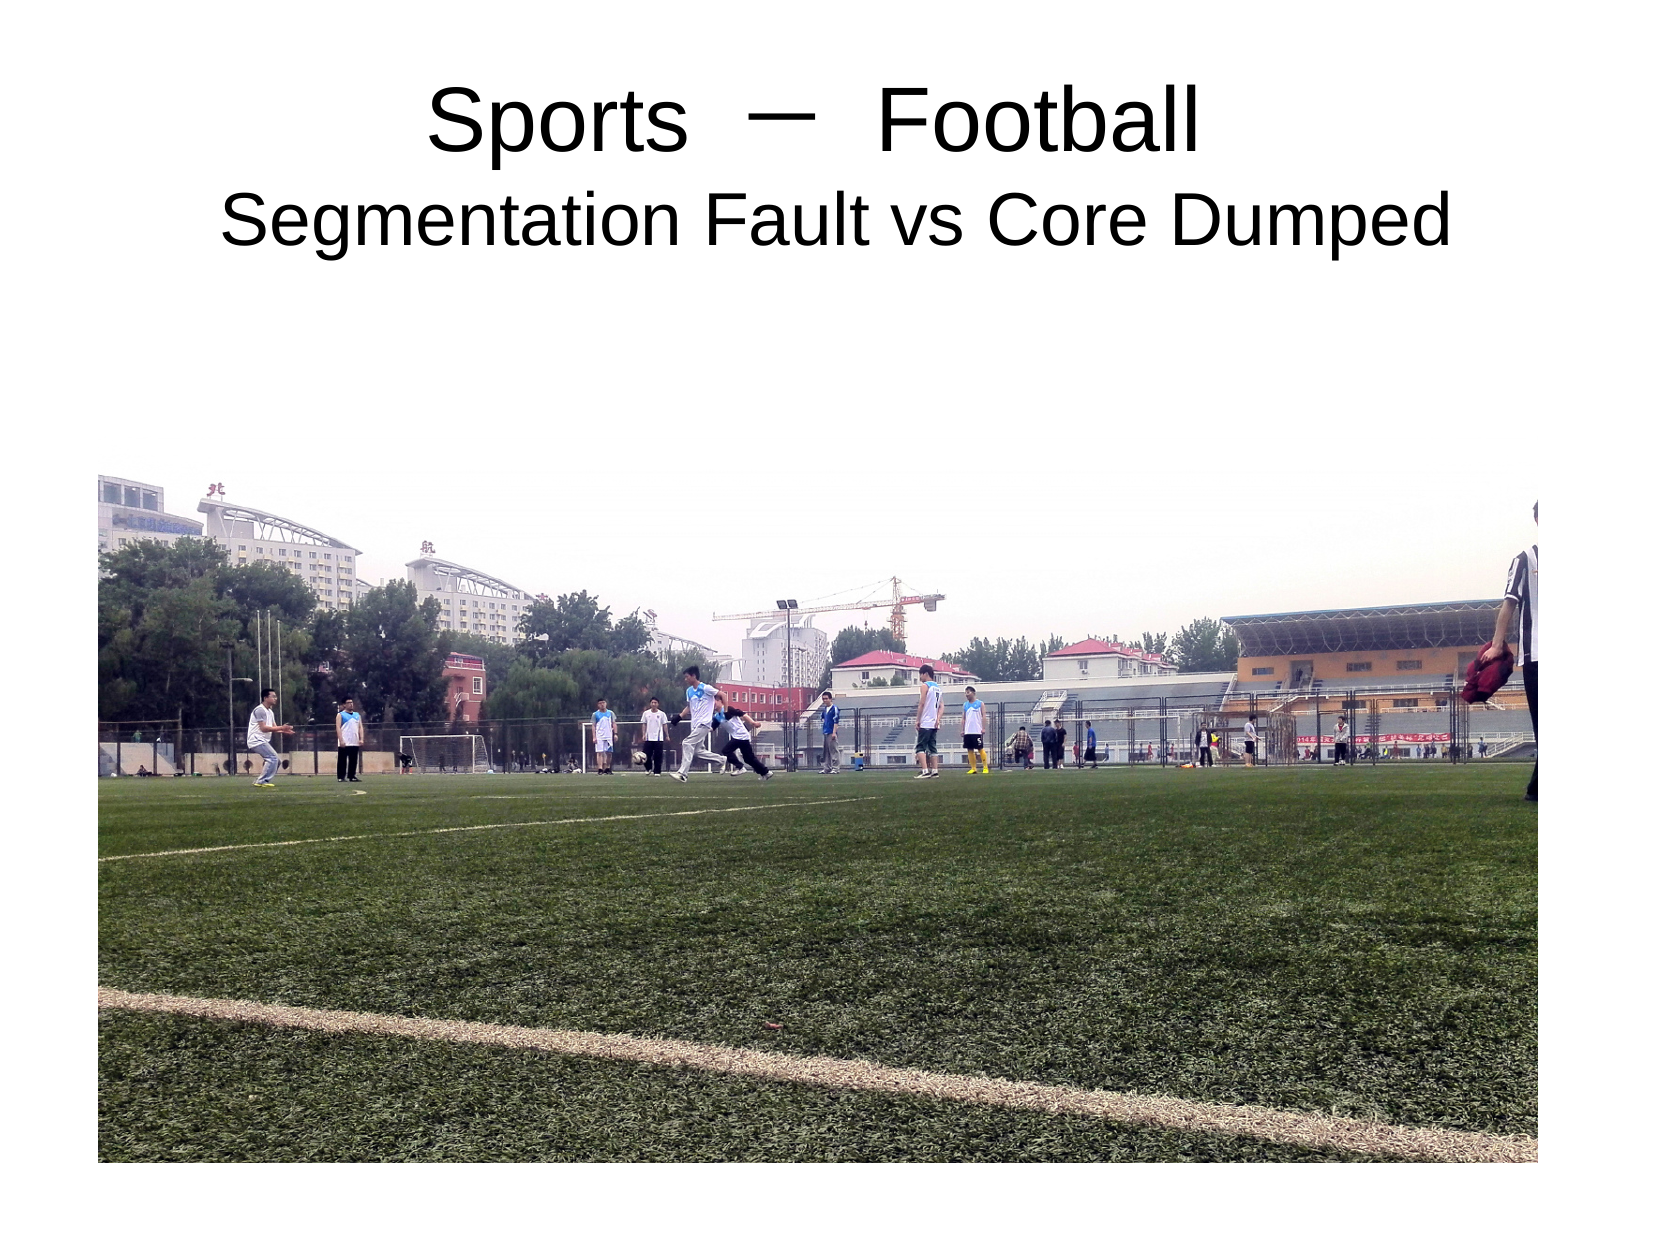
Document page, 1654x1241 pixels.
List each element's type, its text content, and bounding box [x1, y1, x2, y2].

picture [98, 374, 1538, 1163]
title Sports － Football Segmentation Fault vs Core Dumped [82, 49, 1571, 257]
